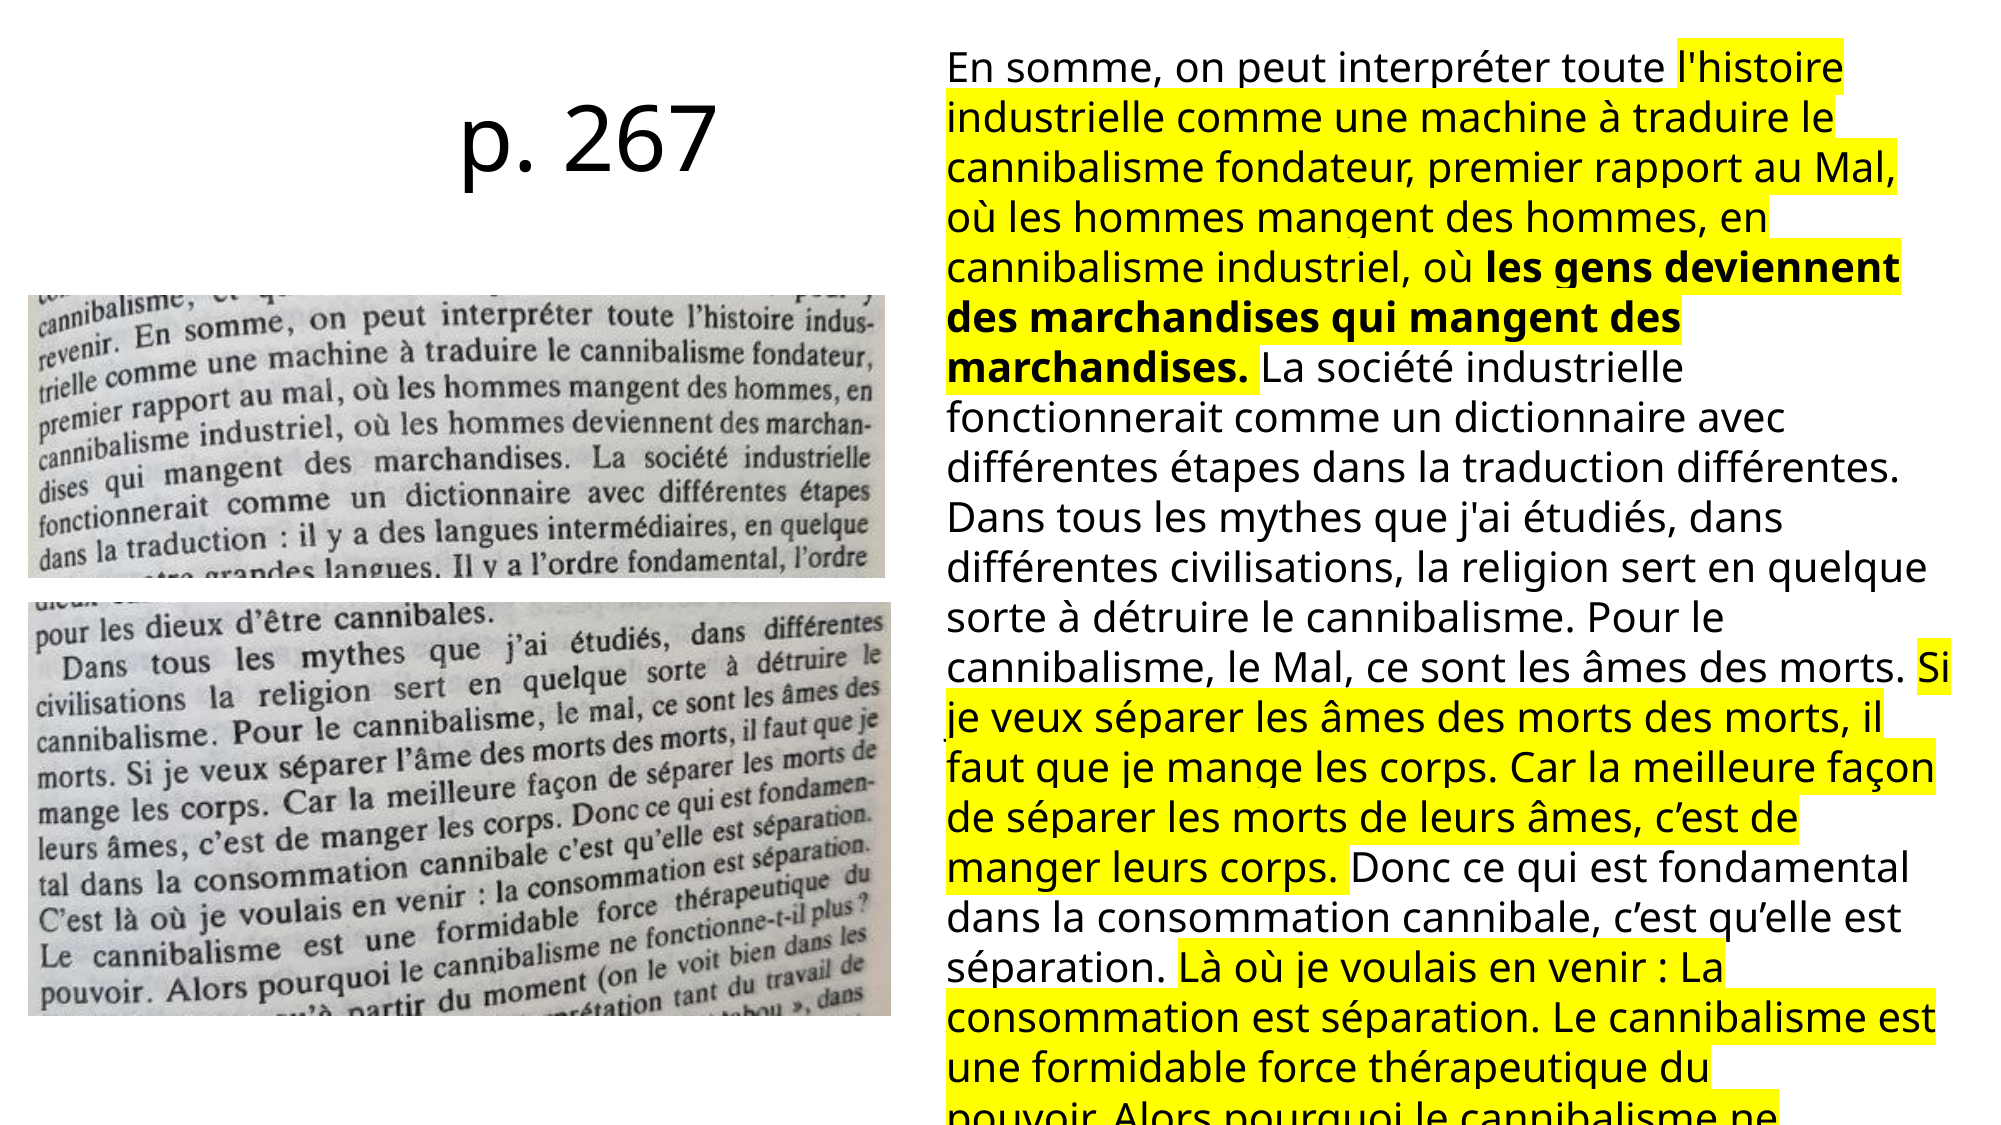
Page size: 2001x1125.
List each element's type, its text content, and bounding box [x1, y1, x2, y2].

picture [28, 602, 891, 1016]
picture [28, 295, 885, 578]
text_box En somme, on peut interpréter toute l'histoire industrielle comme une machine à traduire le cannibalisme fondateur, premier rapport au Mal, où les hommes mangent des hommes, en cannibalisme industriel, où les gens deviennent des marchandises qui mangent des marchandises. La société industrielle fonctionnerait comme un dictionnaire avec différentes étapes dans la traduction différentes. Dans tous les mythes que j'ai étudiés, dans différentes civilisations, la religion sert en quelque sorte à détruire le cannibalisme. Pour le cannibalisme, le Mal, ce sont les âmes des morts. Si je veux séparer les âmes des morts des morts, il faut que je mange les corps. Car la meilleure façon de séparer les morts de leurs âmes, c’est de manger leurs corps. Donc ce qui est fondamental dans la consommation cannibale, c’est qu’elle est séparation. Là où je voulais en venir : La consommation est séparation. Le cannibalisme est une formidable force thérapeutique du pouvoir. Alors pourquoi le cannibalisme ne fonctionne-t-il plus ? [931, 33, 1971, 1125]
title p. 267 [0, 33, 931, 251]
